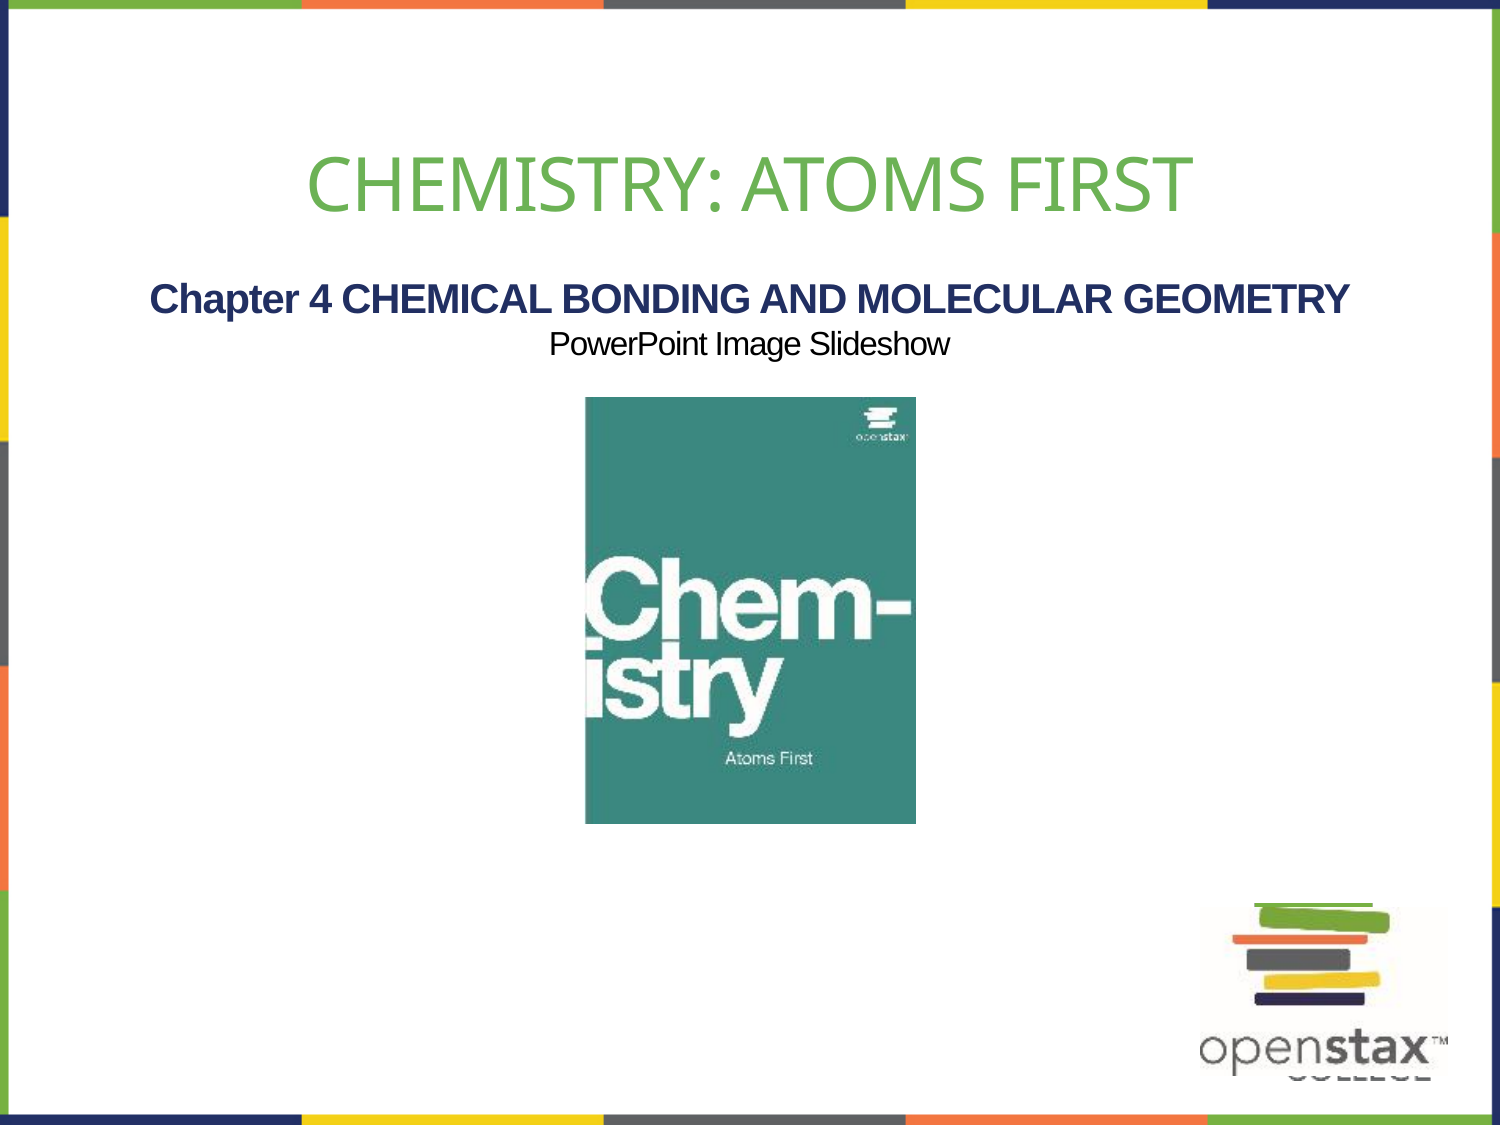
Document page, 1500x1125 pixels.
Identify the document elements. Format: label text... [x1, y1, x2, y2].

picture [0, 0, 1500, 129]
text_box CHEMISTRY: Atoms First Chapter 4 CHEMICAL BONDING AND MOLECULAR GEOMETRY PowerPoint Image Slideshow [0, 129, 1500, 246]
picture [0, 246, 1500, 1125]
